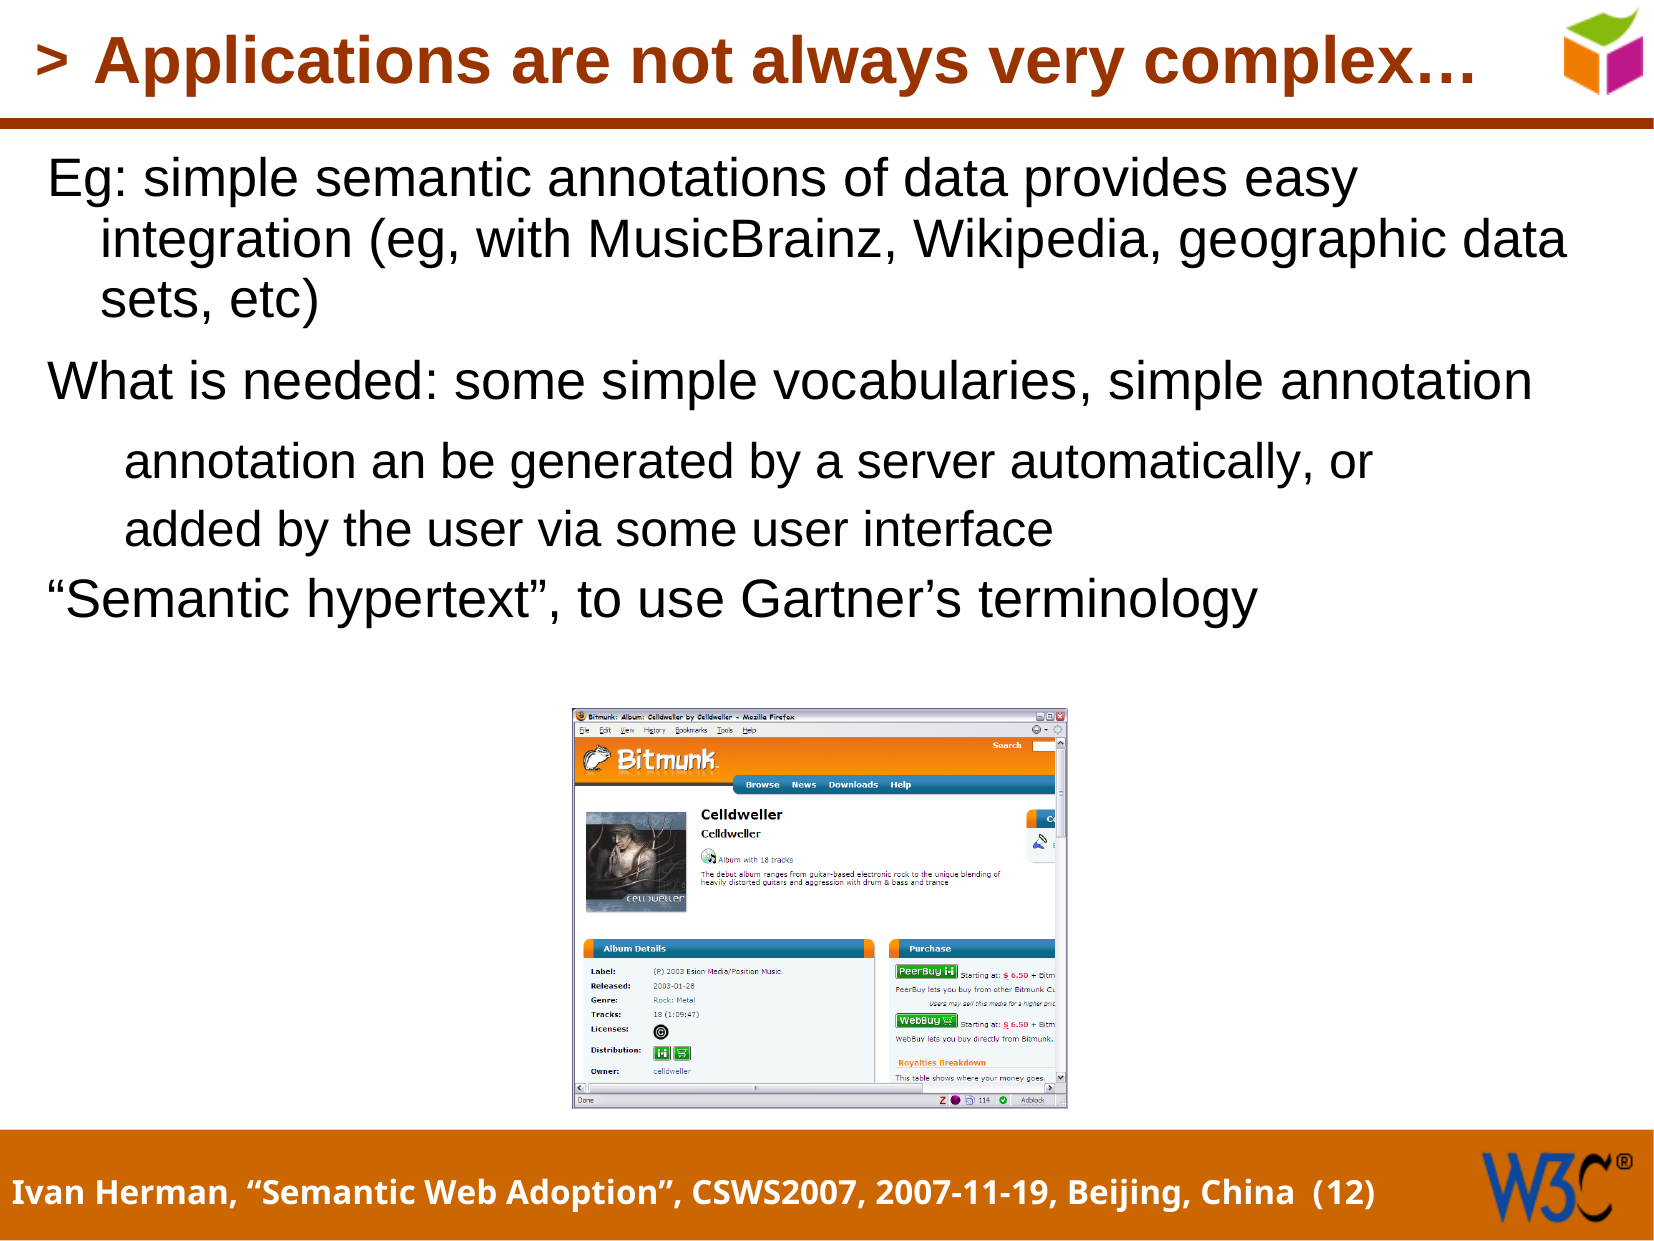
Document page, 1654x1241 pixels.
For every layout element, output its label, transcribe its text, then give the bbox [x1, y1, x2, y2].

picture [1564, 5, 1643, 95]
title Applications are not always very complex… [93, 0, 1493, 119]
picture [1477, 1149, 1639, 1228]
list Eg: simple semantic annotations of data provides easy integration (eg, with MusicBrainz, Wikipedia, geographic data sets, etc) What is needed: some simple vocabularies, simple annotation annotation an be generated by a server automatically, or added by the user via some user interface “Semantic hypertext”, to use Gartner’s terminology [29, 147, 1624, 630]
picture [572, 708, 1068, 1110]
